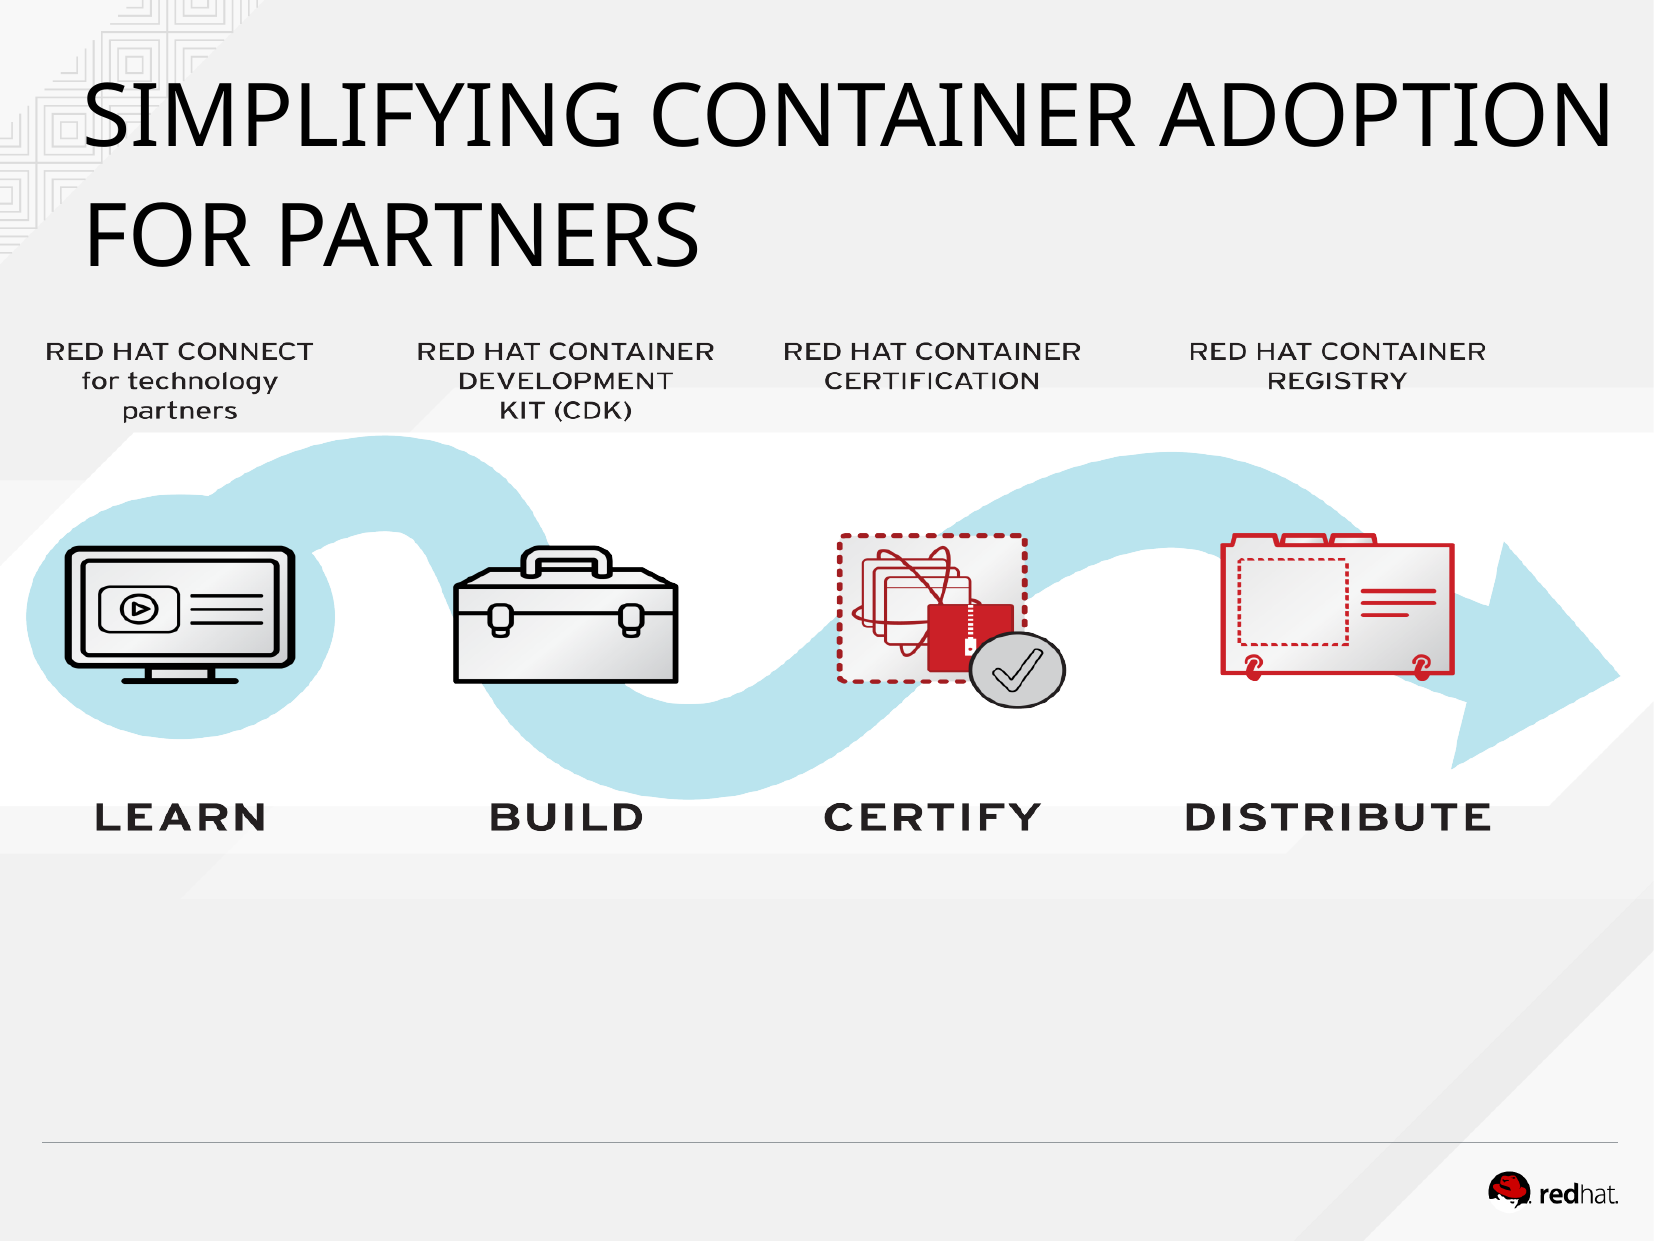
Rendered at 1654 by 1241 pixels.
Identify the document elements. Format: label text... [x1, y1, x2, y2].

title SIMPLIFYING CONTAINER ADOPTION FOR PARTNERS [82, 37, 1619, 324]
picture [0, 0, 1654, 1241]
